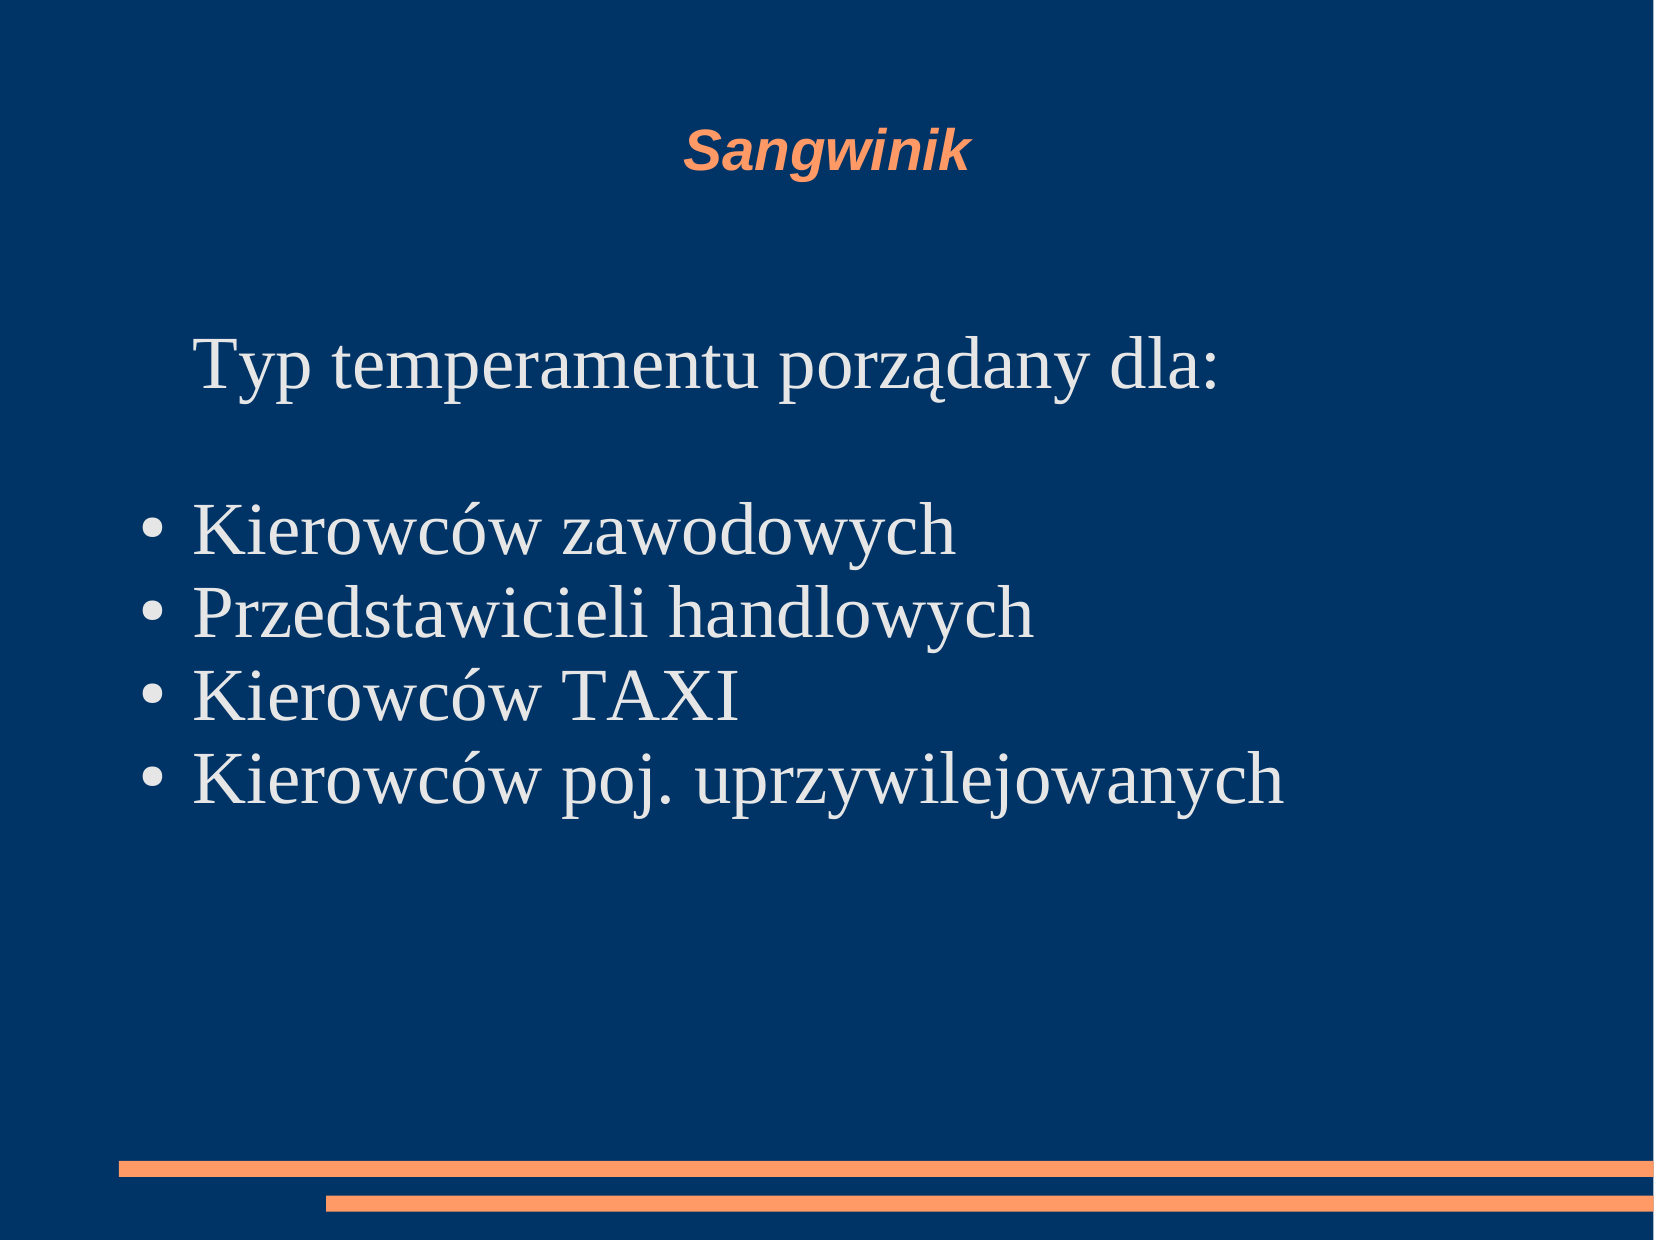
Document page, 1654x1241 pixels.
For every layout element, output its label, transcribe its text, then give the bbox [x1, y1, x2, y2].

title Sangwinik [121, 46, 1534, 254]
list Typ temperamentu porządany dla: Kierowców zawodowych Przedstawicieli handlowych Kierowców TAXI Kierowców poj. uprzywilejowanych [121, 322, 1561, 1132]
